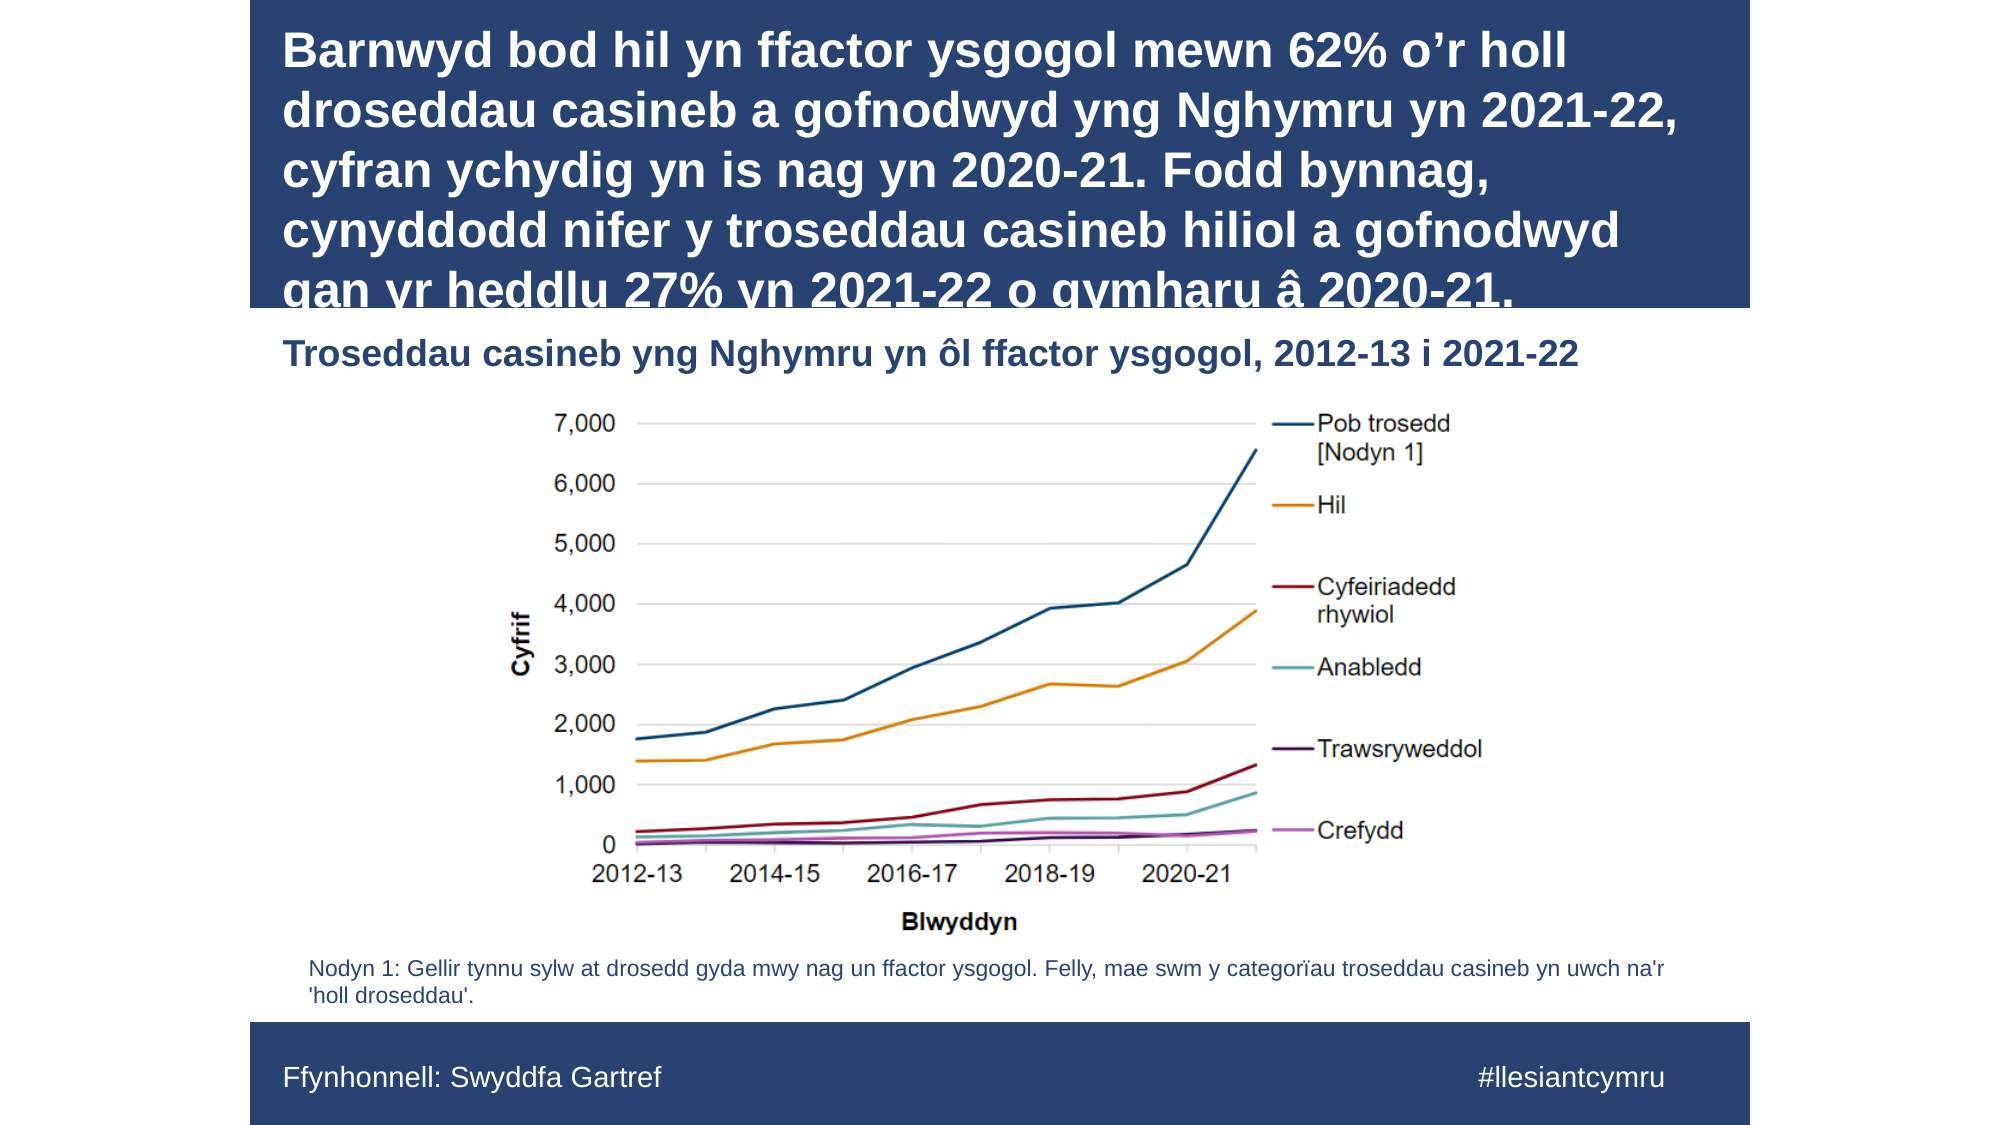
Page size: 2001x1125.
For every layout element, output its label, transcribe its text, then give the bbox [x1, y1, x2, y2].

text_box Troseddau casineb yng Nghymru yn ôl ffactor ysgogol, 2012-13 i 2021-22 [268, 322, 1626, 382]
text_box [1242, 291, 1252, 302]
text_box #llesiantcymru [1463, 1050, 1734, 1101]
text_box [402, 291, 748, 308]
text_box [544, 291, 555, 303]
text_box [1060, 291, 1071, 302]
text_box [322, 295, 331, 303]
text_box [1284, 295, 1293, 303]
text_box Nodyn 1: Gellir tynnu sylw at drosedd gyda mwy nag un ffactor ysgogol. Felly, mae swm y categorïau troseddau casineb yn uwch na'r 'holl droseddau'. [294, 946, 1706, 1016]
text_box [1016, 291, 1028, 303]
title Barnwyd bod hil yn ffactor ysgogol mewn 62% o’r holl droseddau casineb a gofnodwyd yng Nghymru yn 2021-22, cyfran ychydig yn is nag yn 2020-21. Fodd bynnag, cynyddodd nifer y troseddau casineb hiliol a gofnodwyd gan yr heddlu 27% yn 2021-22 o gymharu â 2020-21. [267, 9, 1734, 291]
text_box [748, 291, 754, 300]
text_box [1410, 291, 1420, 302]
text_box [309, 291, 396, 308]
text_box [1354, 291, 1364, 302]
text_box [710, 291, 717, 304]
picture [503, 385, 1497, 947]
text_box [1078, 291, 1093, 308]
text_box [250, 0, 1750, 308]
text_box [589, 291, 599, 302]
text_box [396, 291, 402, 300]
text_box [1193, 295, 1202, 303]
text_box [250, 1022, 1750, 1125]
text_box [754, 291, 1071, 308]
text_box [513, 291, 524, 303]
text_box [291, 291, 302, 302]
text_box Ffynhonnell: Swyddfa Gartref [268, 1051, 1142, 1101]
text_box [1093, 291, 1099, 300]
text_box [847, 291, 857, 302]
